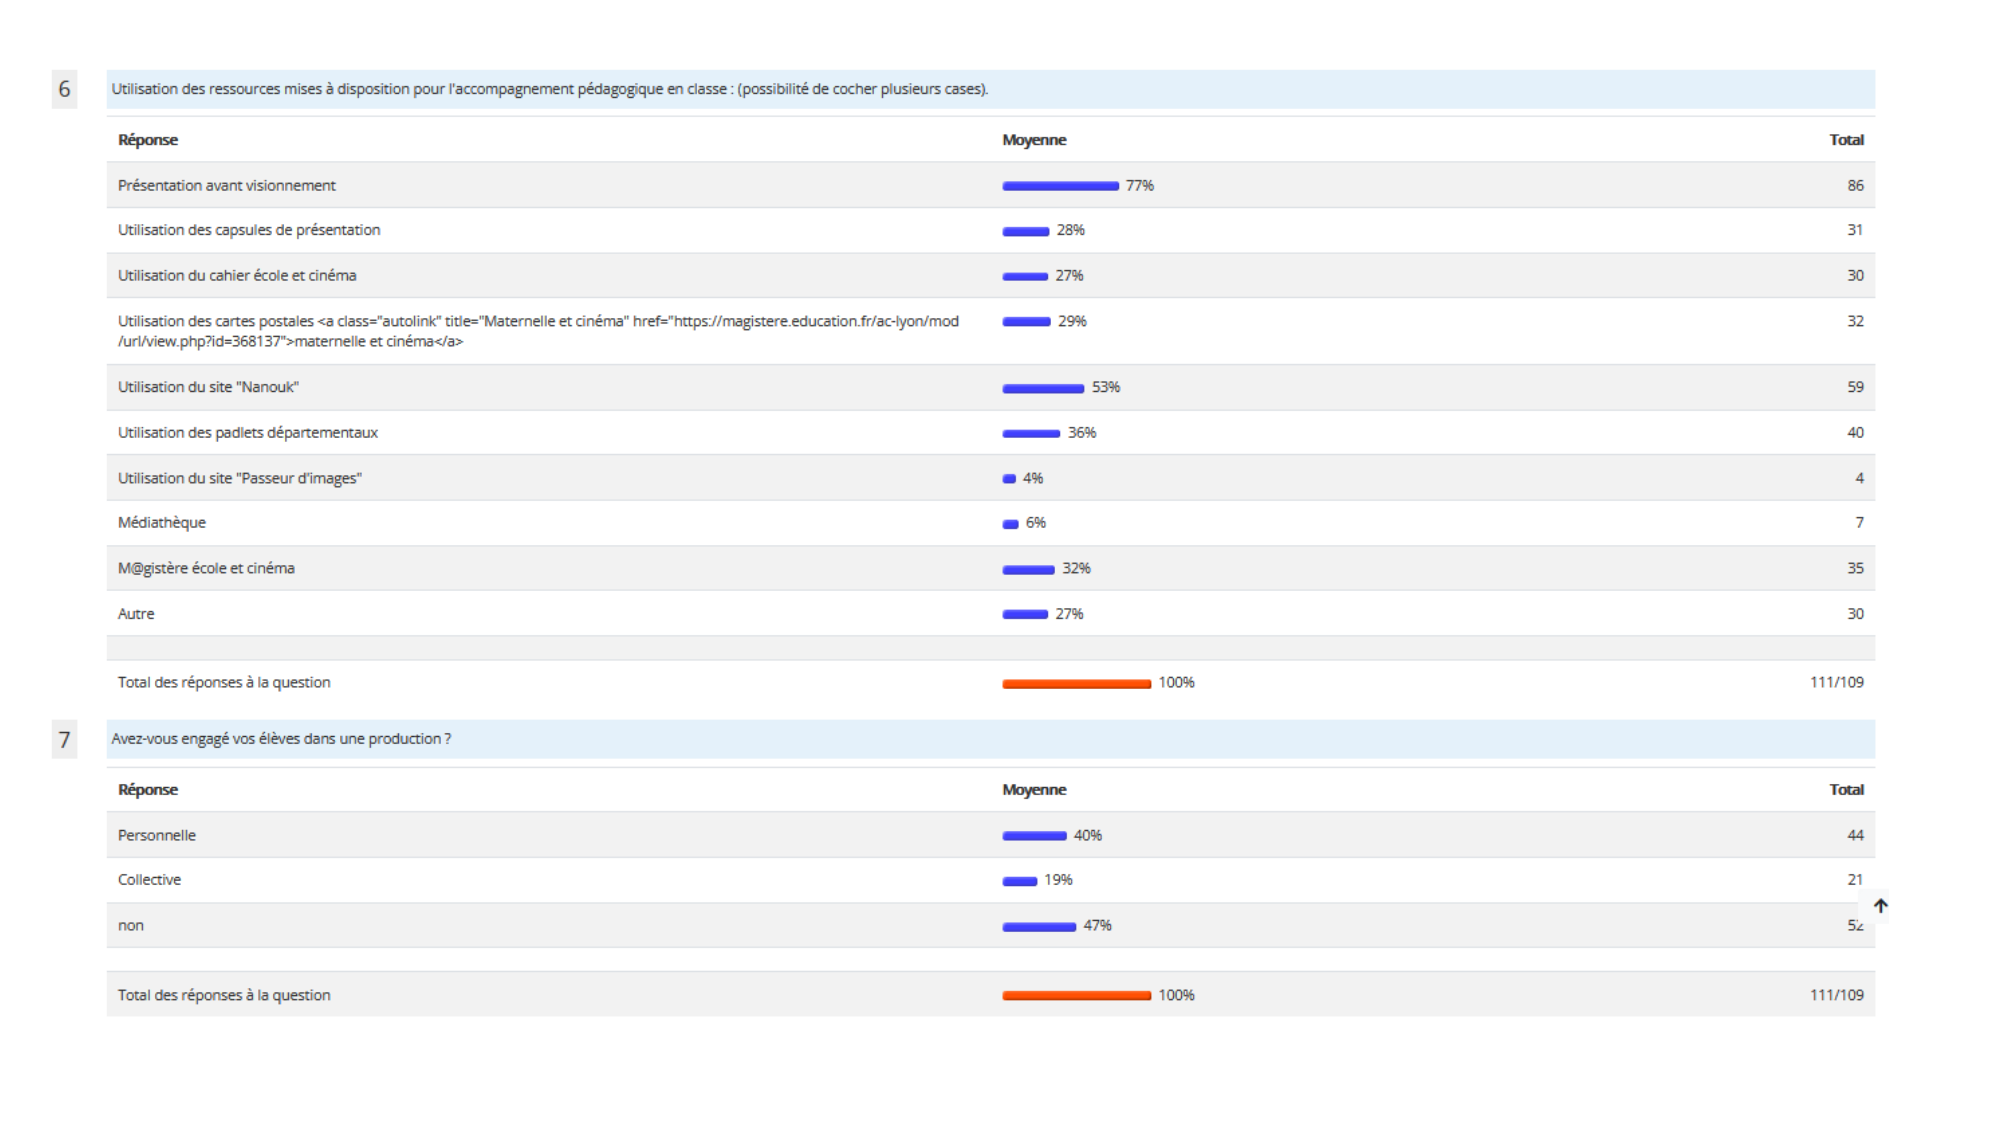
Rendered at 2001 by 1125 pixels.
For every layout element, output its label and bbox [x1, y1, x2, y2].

picture [40, 62, 1889, 1026]
